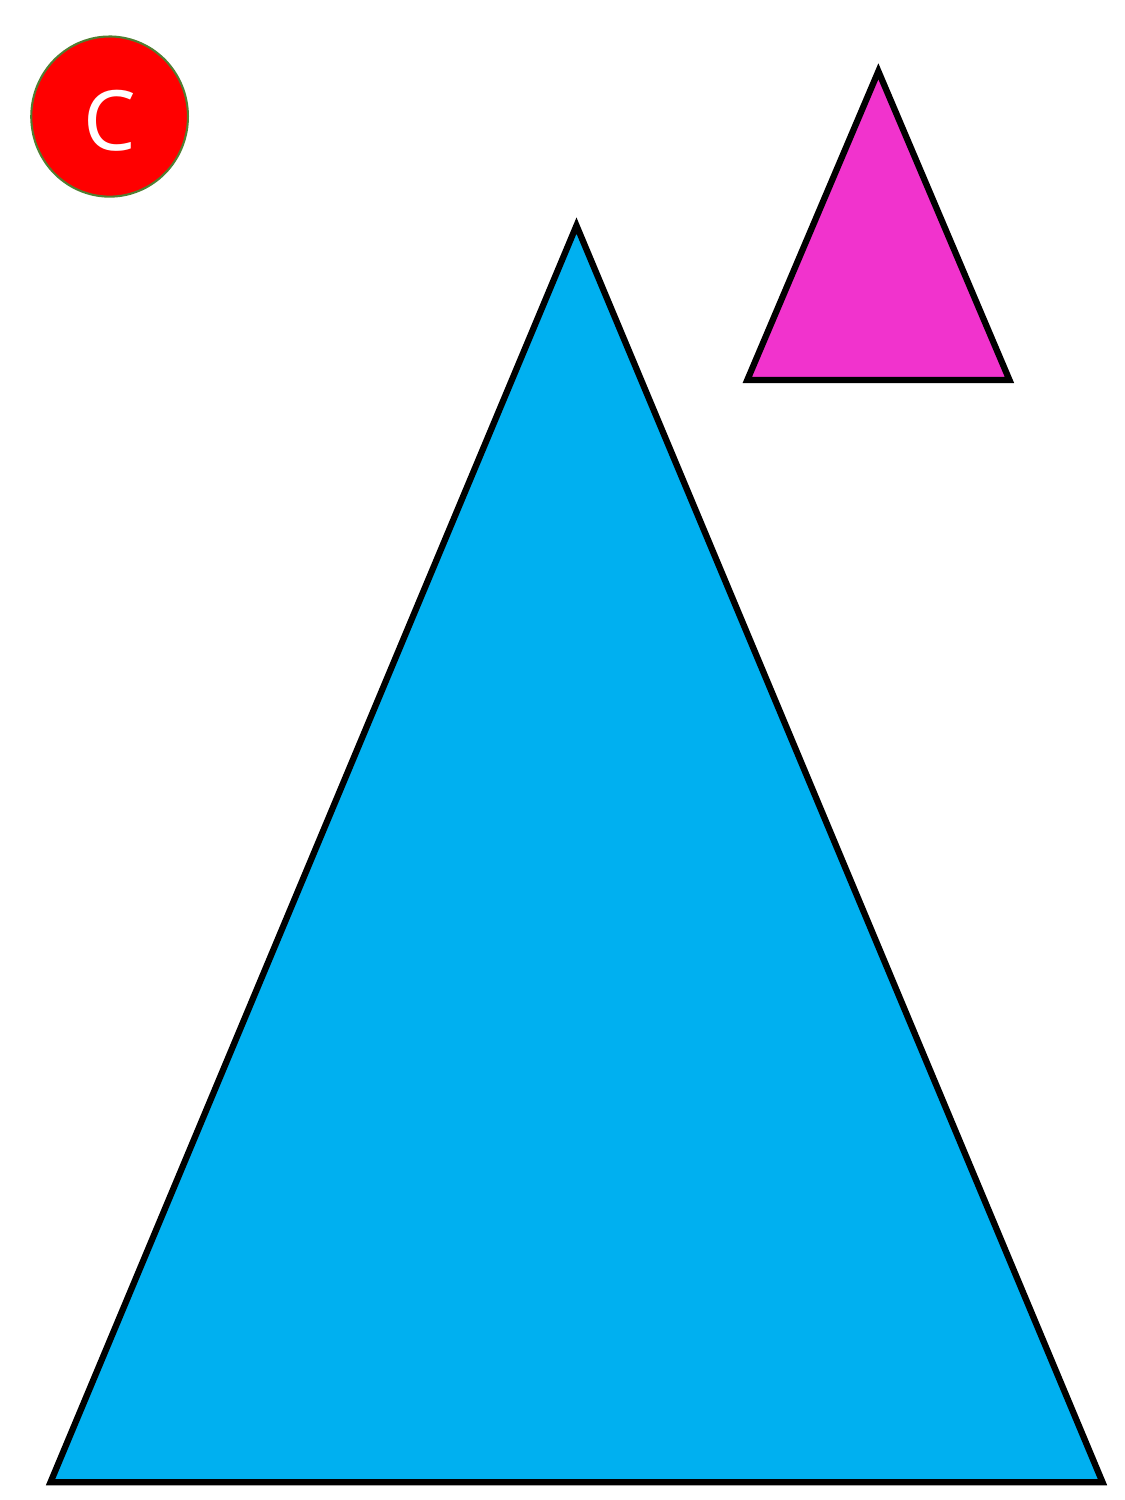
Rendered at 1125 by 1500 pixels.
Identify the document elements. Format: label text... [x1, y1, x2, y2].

text_box C [31, 36, 188, 197]
text_box [747, 71, 1010, 380]
text_box [50, 225, 1103, 1483]
